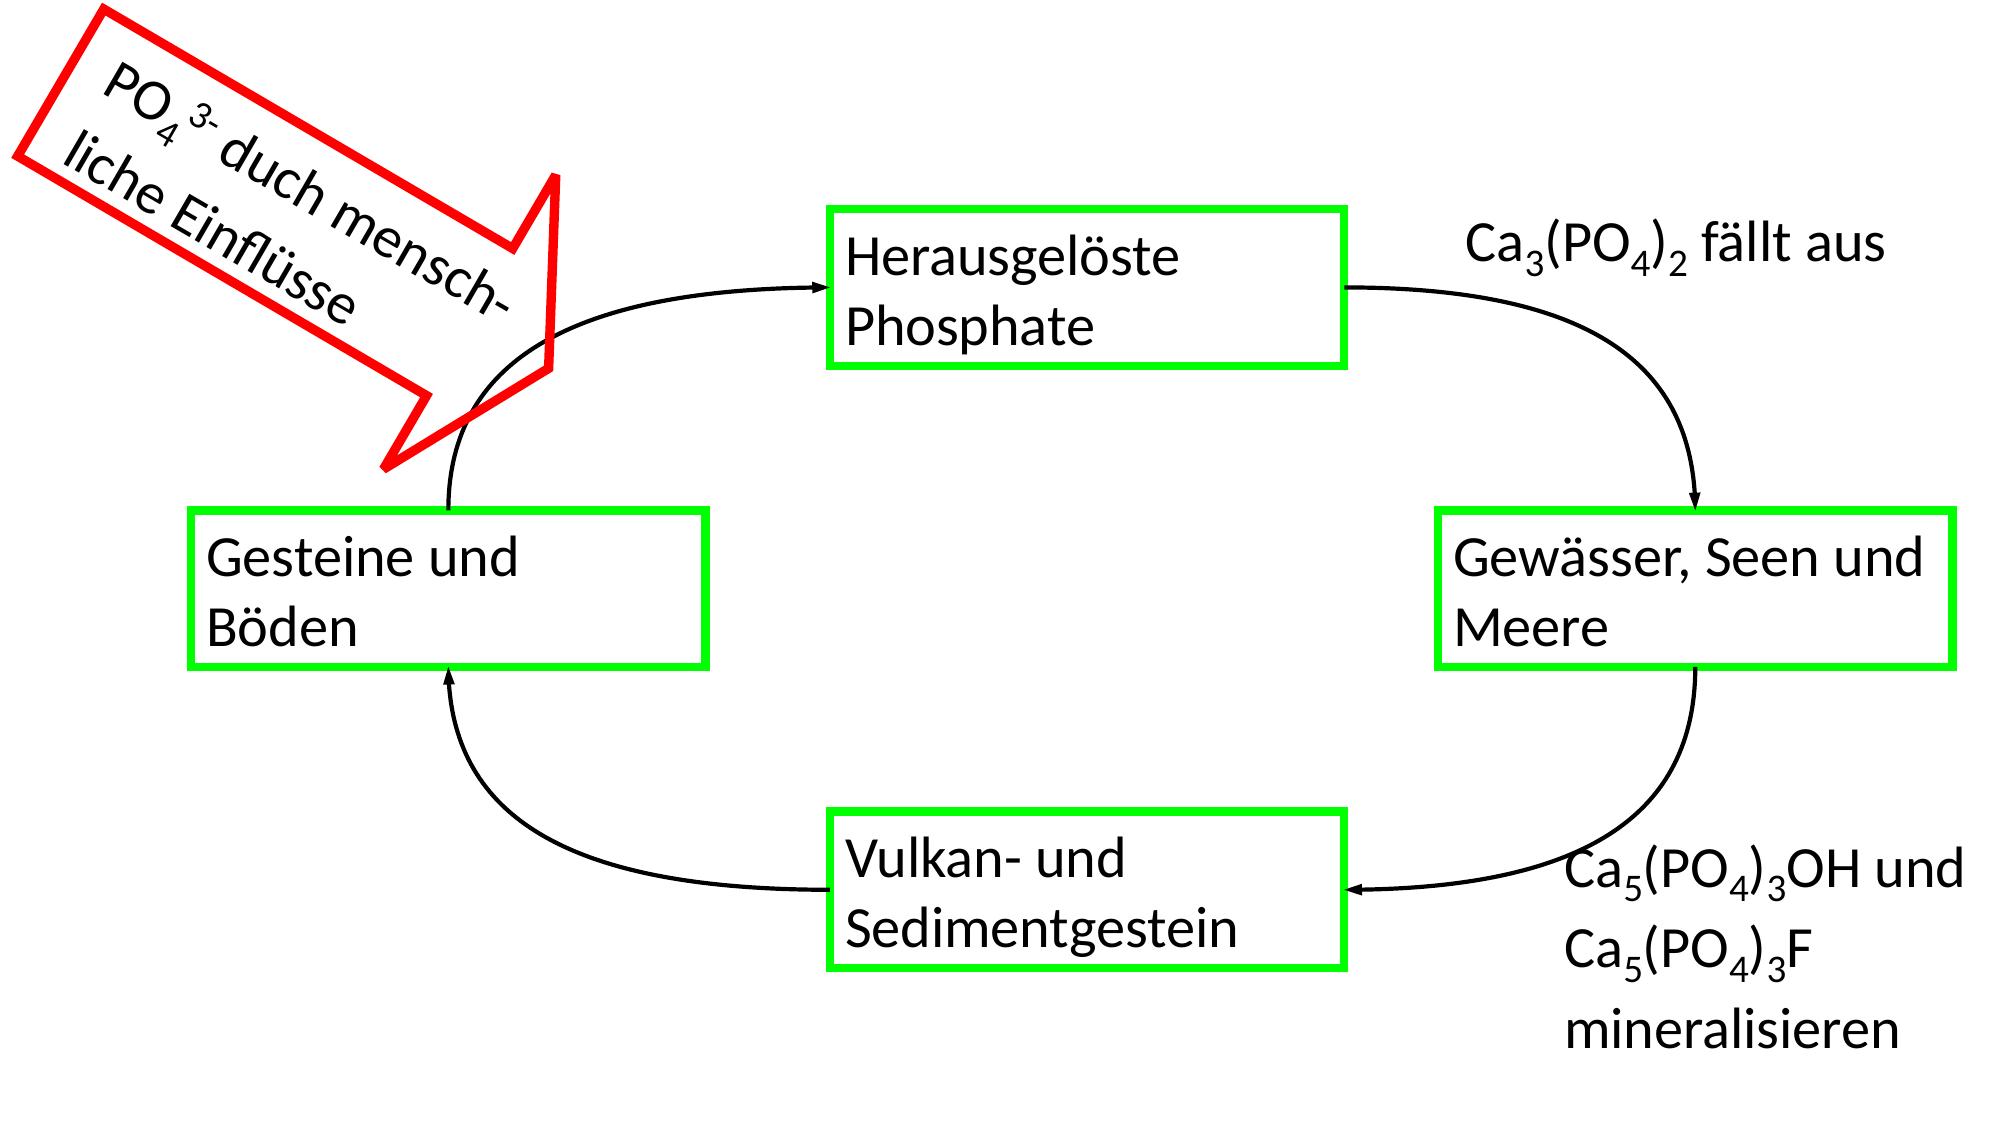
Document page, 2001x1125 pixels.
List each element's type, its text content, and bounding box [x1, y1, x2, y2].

text_box PO43- duch mensch-liche Einflüsse [42, 28, 568, 423]
text_box Gewässer, Seen und Meere [1438, 510, 1953, 667]
text_box Gesteine und Böden [191, 510, 706, 667]
text_box Ca3(PO4)2 fällt aus [1450, 196, 2000, 282]
text_box Herausgelöste Phosphate [829, 209, 1345, 366]
text_box Vulkan- und Sedimentgestein [829, 811, 1345, 969]
text_box Ca5(PO4)3OH und Ca5(PO4)3F mineralisieren [1549, 821, 2000, 1049]
